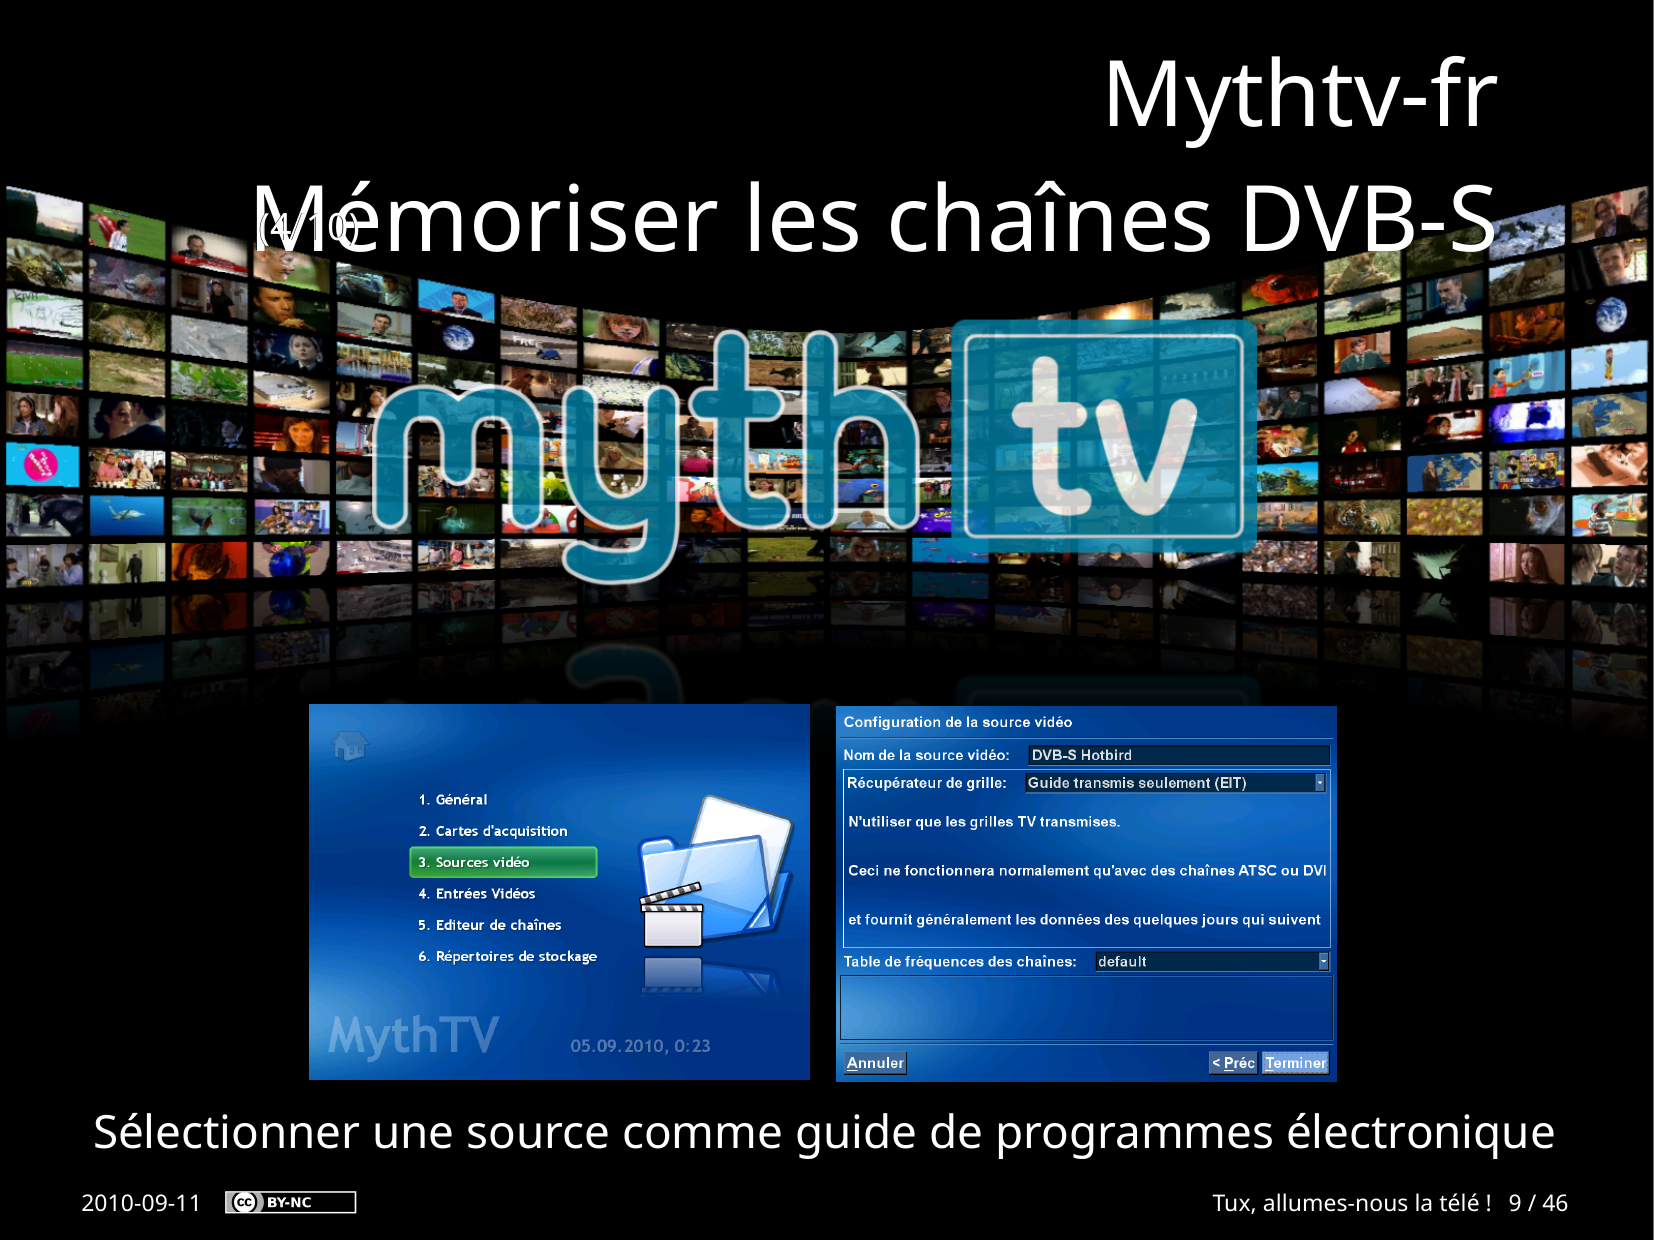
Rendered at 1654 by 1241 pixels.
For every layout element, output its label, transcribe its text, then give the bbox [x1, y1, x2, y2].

text_box (4/10) [244, 193, 395, 252]
title Mythtv-fr Mémoriser les chaînes DVB-S [82, 47, 1501, 259]
picture [0, 0, 1654, 1240]
list Sélectionner une source comme guide de programmes électronique [37, 1099, 1613, 1175]
